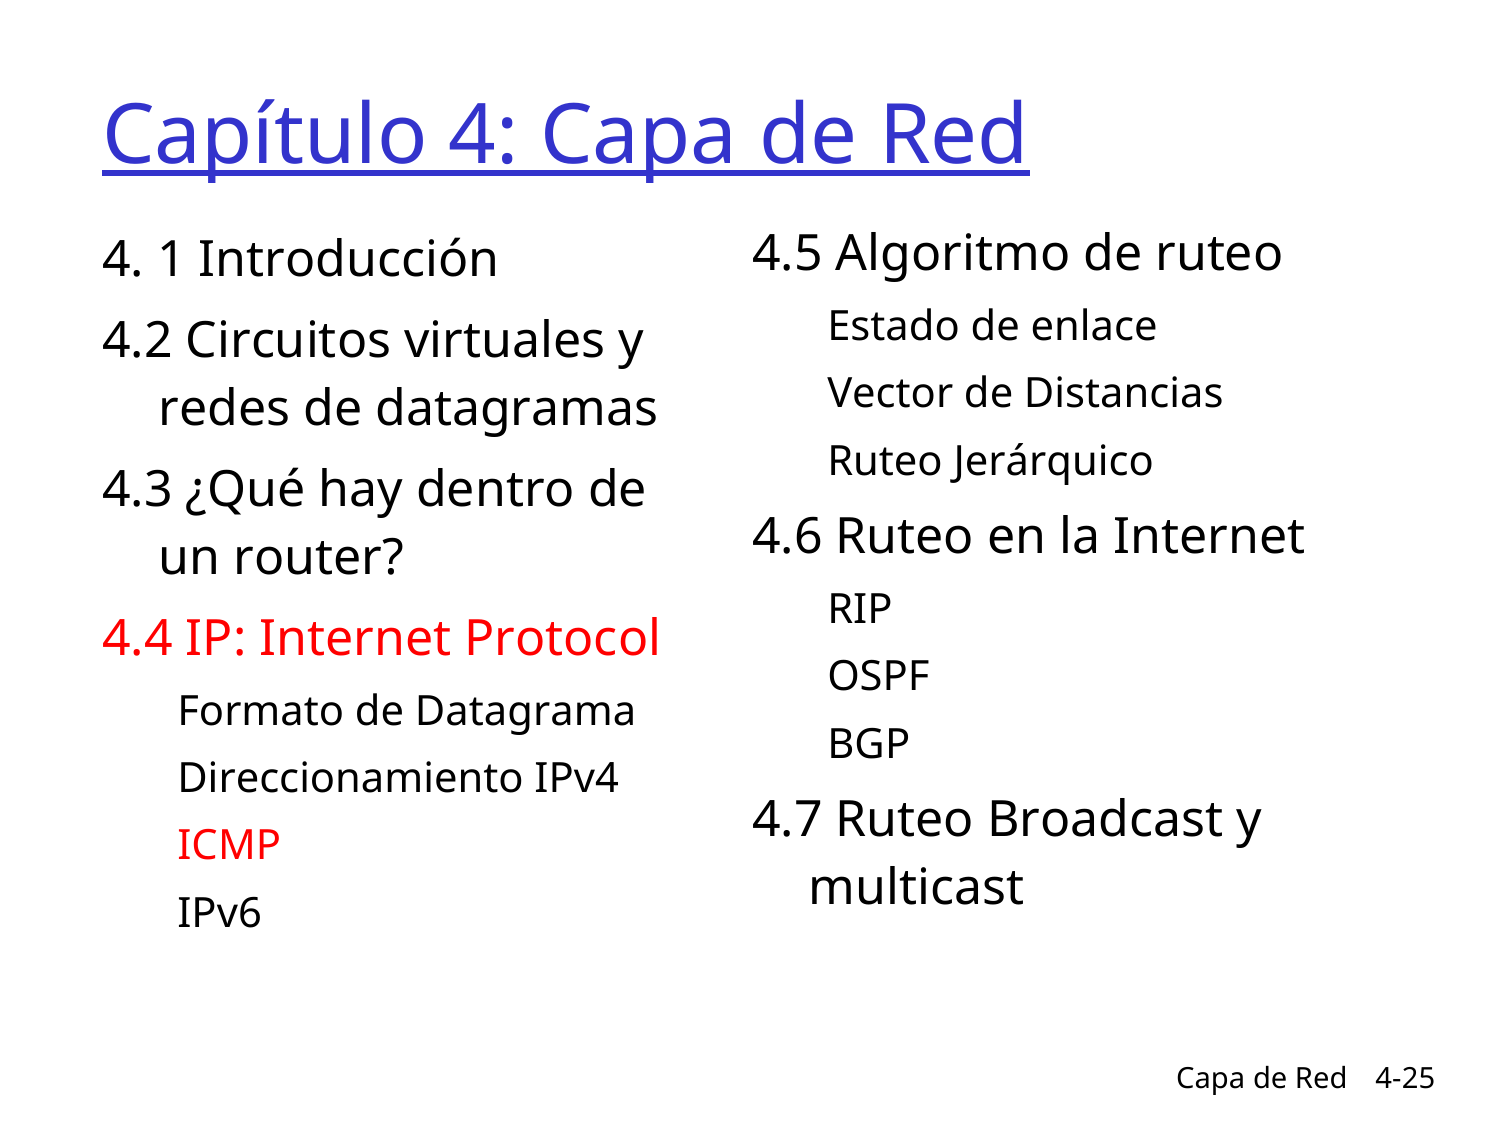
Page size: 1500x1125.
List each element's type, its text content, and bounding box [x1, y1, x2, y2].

title Capítulo 4: Capa de Red [87, 37, 1363, 225]
list 4.5 Algoritmo de ruteo Estado de enlace Vector de Distancias Ruteo Jerárquico 4.6 Ruteo en la Internet RIP OSPF BGP 4.7 Ruteo Broadcast y multicast [737, 209, 1363, 1091]
list 4. 1 Introducción 4.2 Circuitos virtuales y redes de datagramas 4.3 ¿Qué hay dentro de un router? 4.4 IP: Internet Protocol Formato de Datagrama Direccionamiento IPv4 ICMP IPv6 [87, 215, 713, 1030]
